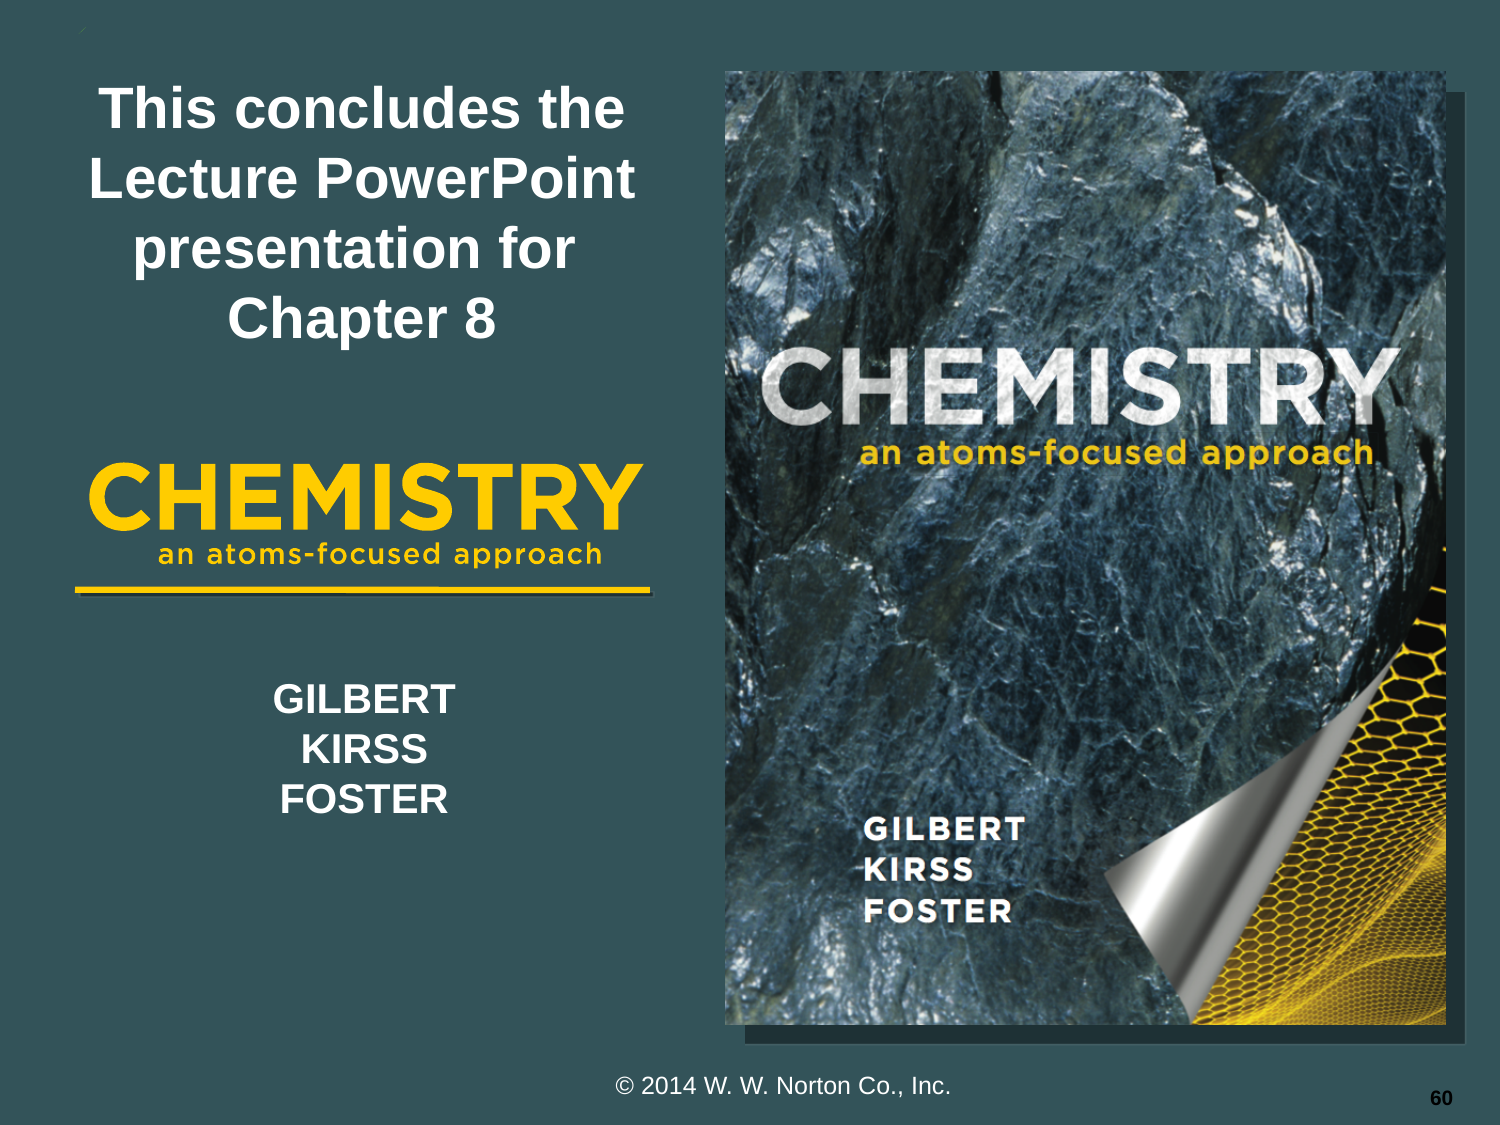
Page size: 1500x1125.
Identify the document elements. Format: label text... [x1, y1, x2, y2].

title This concludes the Lecture PowerPoint presentation for Chapter 8 [37, 45, 688, 375]
slide_number <number> [1412, 1081, 1469, 1113]
picture [725, 71, 1446, 1025]
